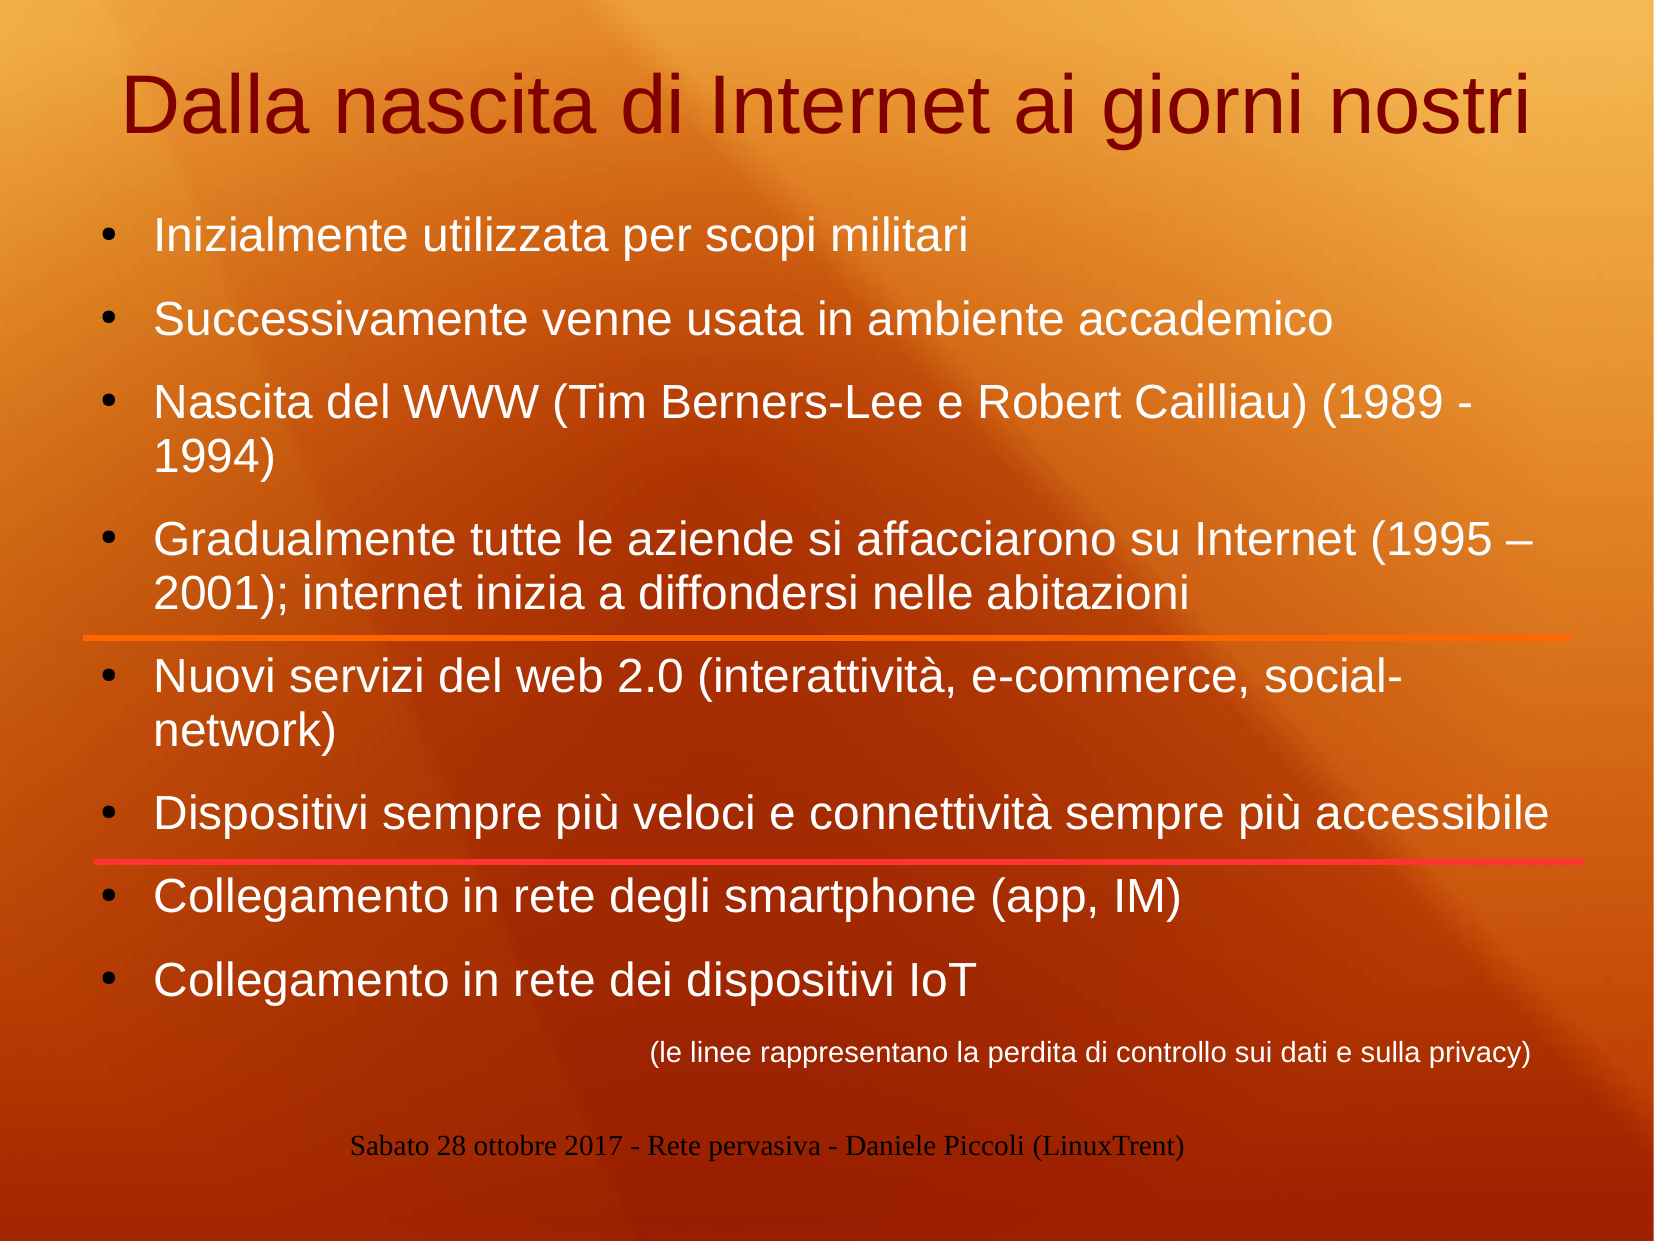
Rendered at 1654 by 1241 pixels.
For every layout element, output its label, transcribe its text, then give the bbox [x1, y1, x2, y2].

title Dalla nascita di Internet ai giorni nostri [23, 35, 1630, 175]
list Inizialmente utilizzata per scopi militari Successivamente venne usata in ambiente accademico Nascita del WWW (Tim Berners-Lee e Robert Cailliau) (1989 - 1994) Gradualmente tutte le aziende si affacciarono su Internet (1995 – 2001); internet inizia a diffondersi nelle abitazioni Nuovi servizi del web 2.0 (interattività, e-commerce, social-network) Dispositivi sempre più veloci e connettività sempre più accessibile Collegamento in rete degli smartphone (app, IM) Collegamento in rete dei dispositivi IoT (le linee rappresentano la perdita di controllo sui dati e sulla privacy) [82, 208, 1571, 635]
picture [0, 0, 1654, 1241]
list Inizialmente utilizzata per scopi militari Successivamente venne usata in ambiente accademico Nascita del WWW (Tim Berners-Lee e Robert Cailliau) (1989 - 1994) Gradualmente tutte le aziende si affacciarono su Internet (1995 – 2001); internet inizia a diffondersi nelle abitazioni Nuovi servizi del web 2.0 (interattività, e-commerce, social-network) Dispositivi sempre più veloci e connettività sempre più accessibile Collegamento in rete degli smartphone (app, IM) Collegamento in rete dei dispositivi IoT (le linee rappresentano la perdita di controllo sui dati e sulla privacy) [82, 636, 1571, 1099]
